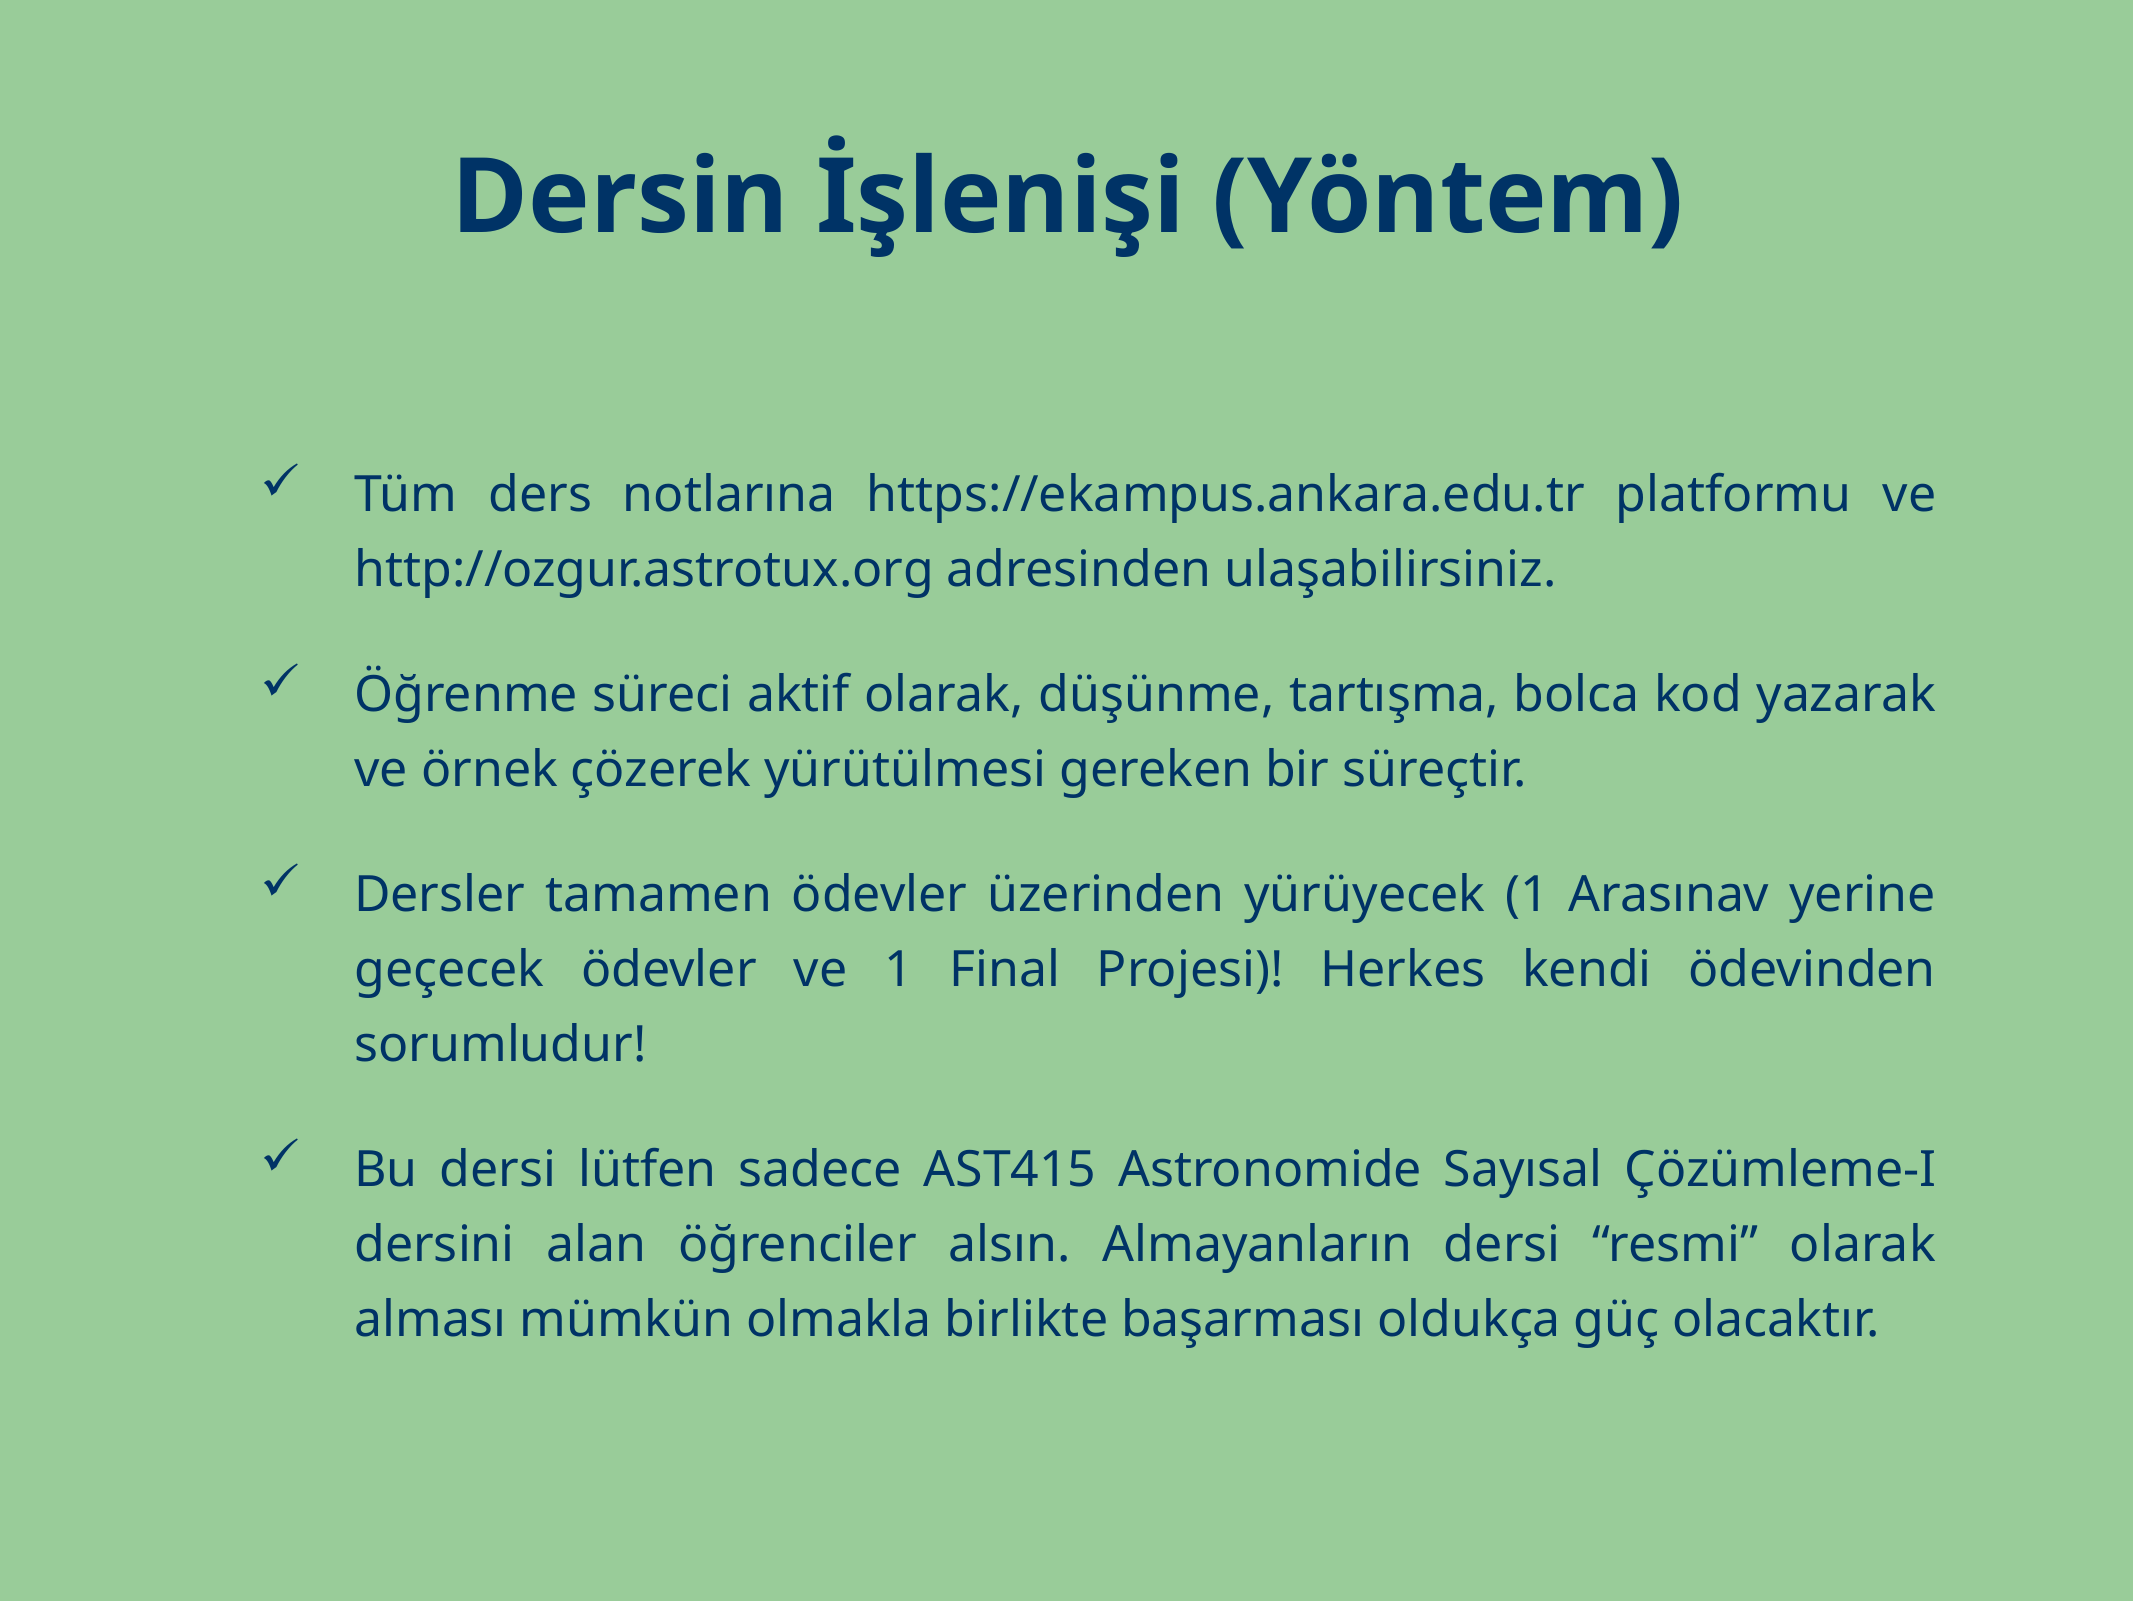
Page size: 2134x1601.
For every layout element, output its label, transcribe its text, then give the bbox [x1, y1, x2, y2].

title Dersin İşlenişi (Yöntem) [210, 90, 1927, 285]
list Tüm ders notlarına https://ekampus.ankara.edu.tr platformu ve http://ozgur.astrotux.org adresinden ulaşabilirsiniz. Öğrenme süreci aktif olarak, düşünme, tartışma, bolca kod yazarak ve örnek çözerek yürütülmesi gereken bir süreçtir. Dersler tamamen ödevler üzerinden yürüyecek (1 Arasınav yerine geçecek ödevler ve 1 Final Projesi)! Herkes kendi ödevinden sorumludur! Bu dersi lütfen sadece AST415 Astronomide Sayısal Çözümleme-I dersini alan öğrenciler alsın. Almayanların dersi “resmi” olarak alması mümkün olmakla birlikte başarması oldukça güç olacaktır. [208, 285, 1955, 1507]
